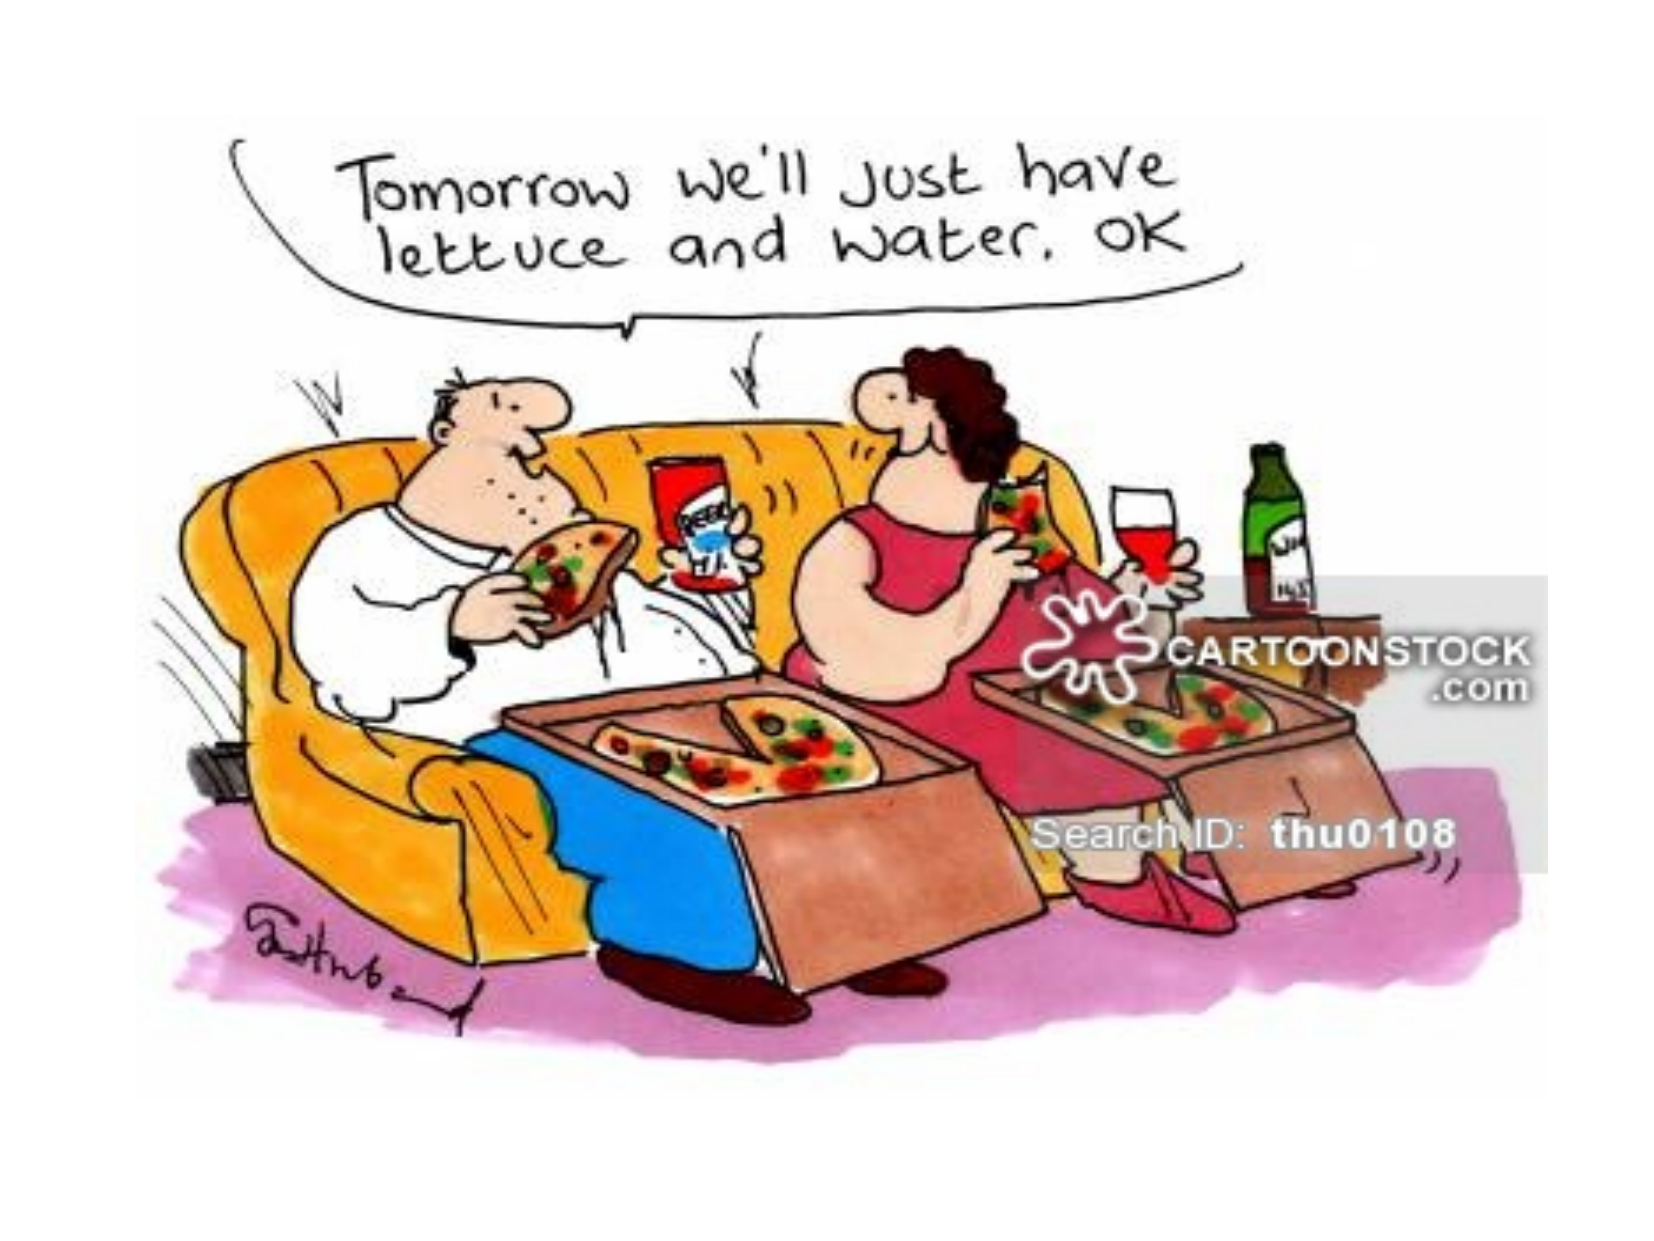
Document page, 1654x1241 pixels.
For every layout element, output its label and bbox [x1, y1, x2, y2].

picture [135, 115, 1548, 1099]
